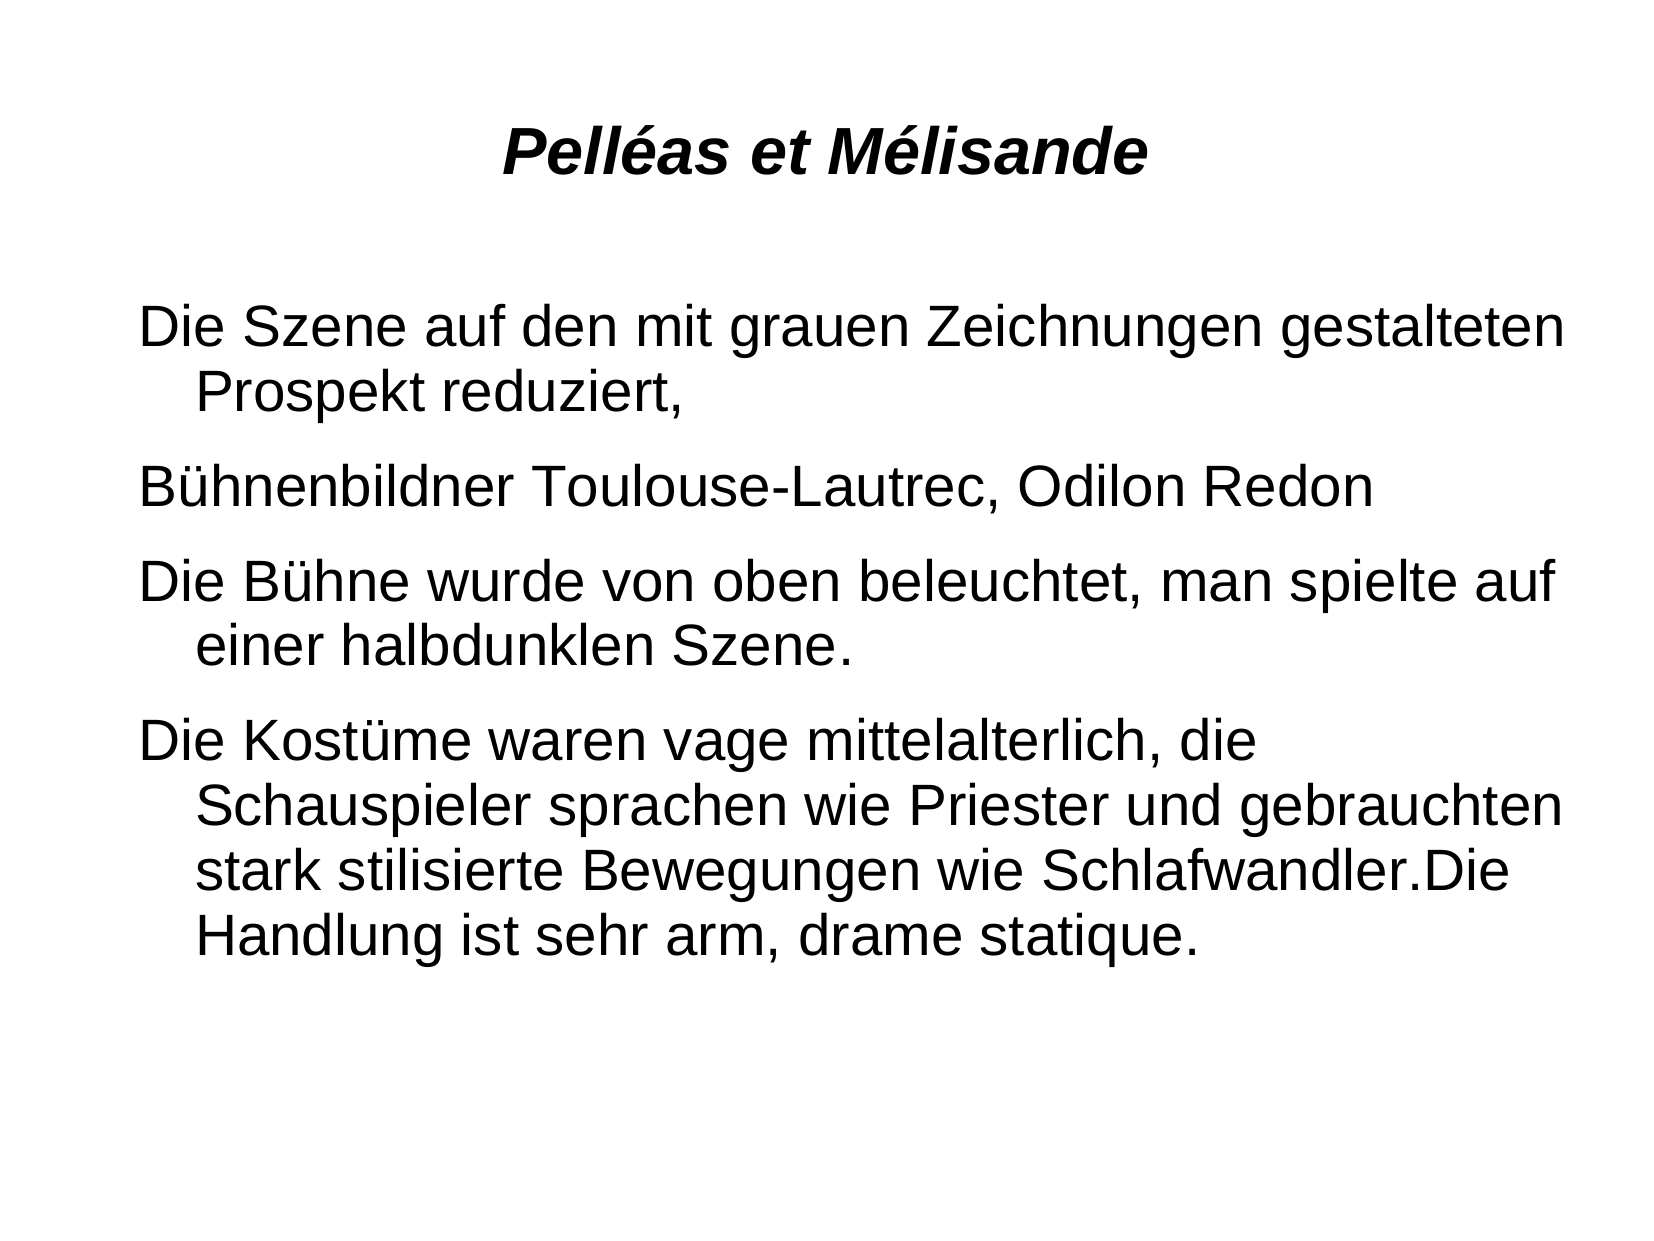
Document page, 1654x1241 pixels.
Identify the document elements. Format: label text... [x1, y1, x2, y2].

list Die Szene auf den mit grauen Zeichnungen gestalteten Prospekt reduziert, Bühnenbildner Toulouse-Lautrec, Odilon Redon Die Bühne wurde von oben beleuchtet, man spielte auf einer halbdunklen Szene. Die Kostüme waren vage mittelalterlich, die Schauspieler sprachen wie Priester und gebrauchten stark stilisierte Bewegungen wie Schlafwandler.Die Handlung ist sehr arm, drame statique. [82, 290, 1571, 1241]
title Pelléas et Mélisande [82, 49, 1571, 257]
